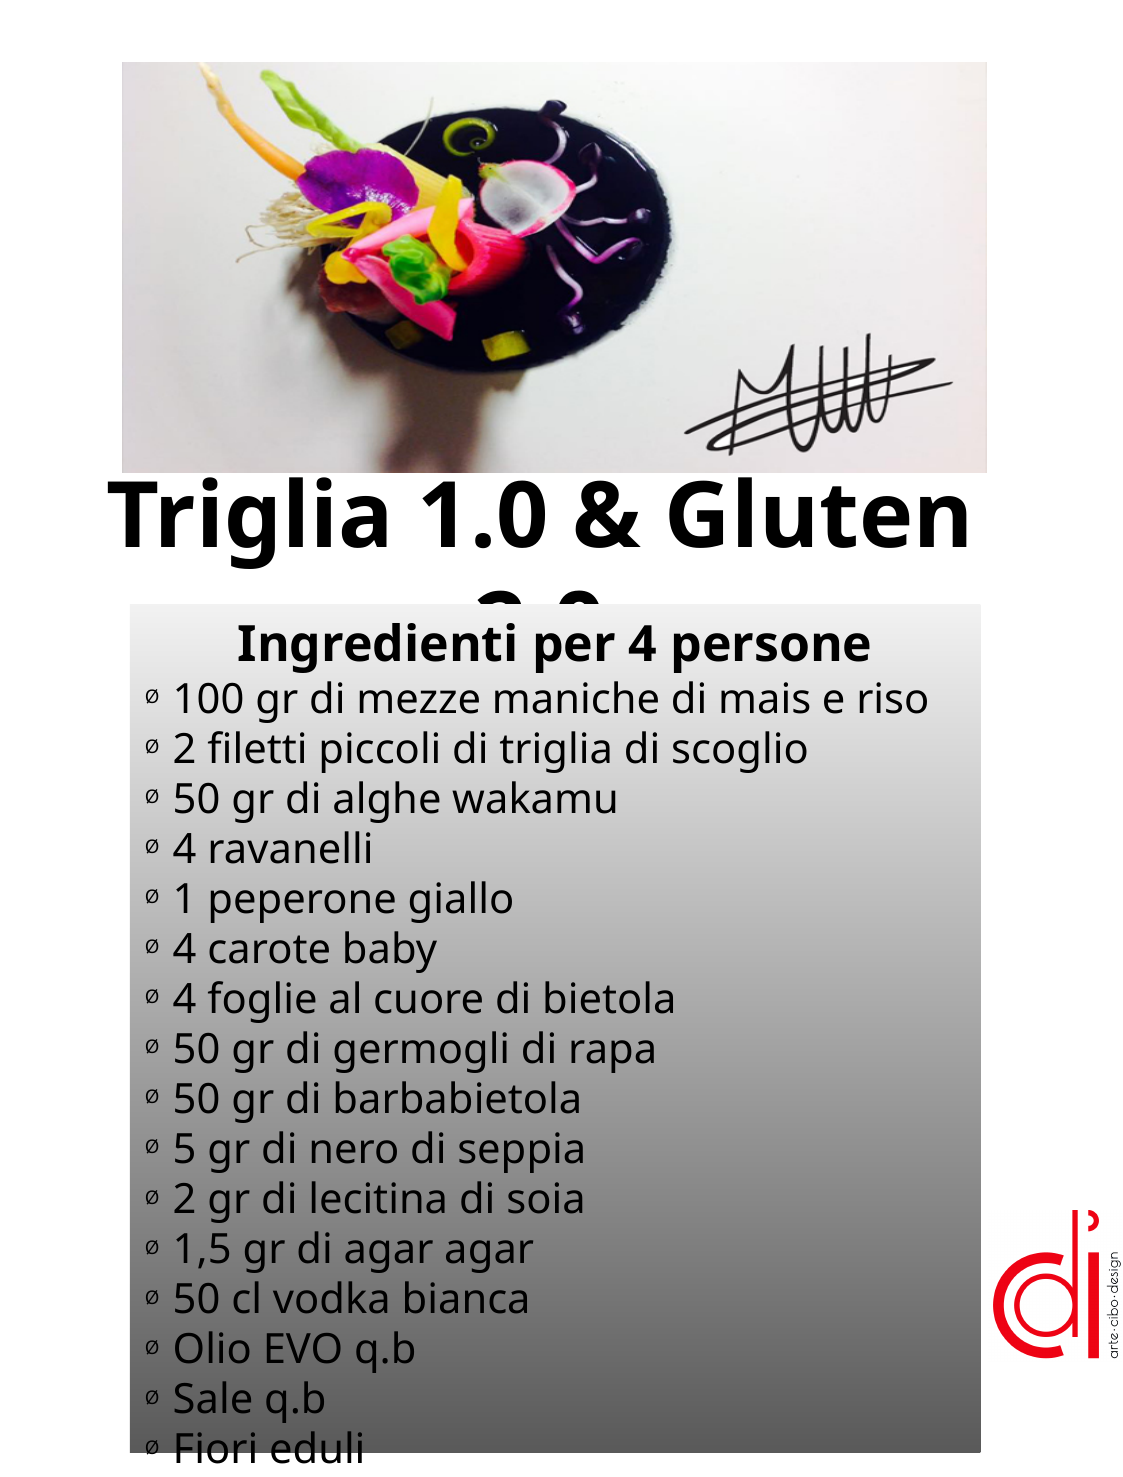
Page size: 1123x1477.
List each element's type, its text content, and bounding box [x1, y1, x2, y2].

title Triglia 1.0 & Gluten 2.0 [47, 448, 1034, 623]
picture [122, 62, 987, 473]
picture [988, 1210, 1123, 1362]
subtitle Ingredienti per 4 persone 100 gr di mezze maniche di mais e riso 2 filetti piccoli di triglia di scoglio 50 gr di alghe wakamu 4 ravanelli 1 peperone giallo 4 carote baby 4 foglie al cuore di bietola 50 gr di germogli di rapa 50 gr di barbabietola 5 gr di nero di seppia 2 gr di lecitina di soia 1,5 gr di agar agar 50 cl vodka bianca Olio EVO q.b Sale q.b Fiori eduli [129, 604, 981, 1453]
